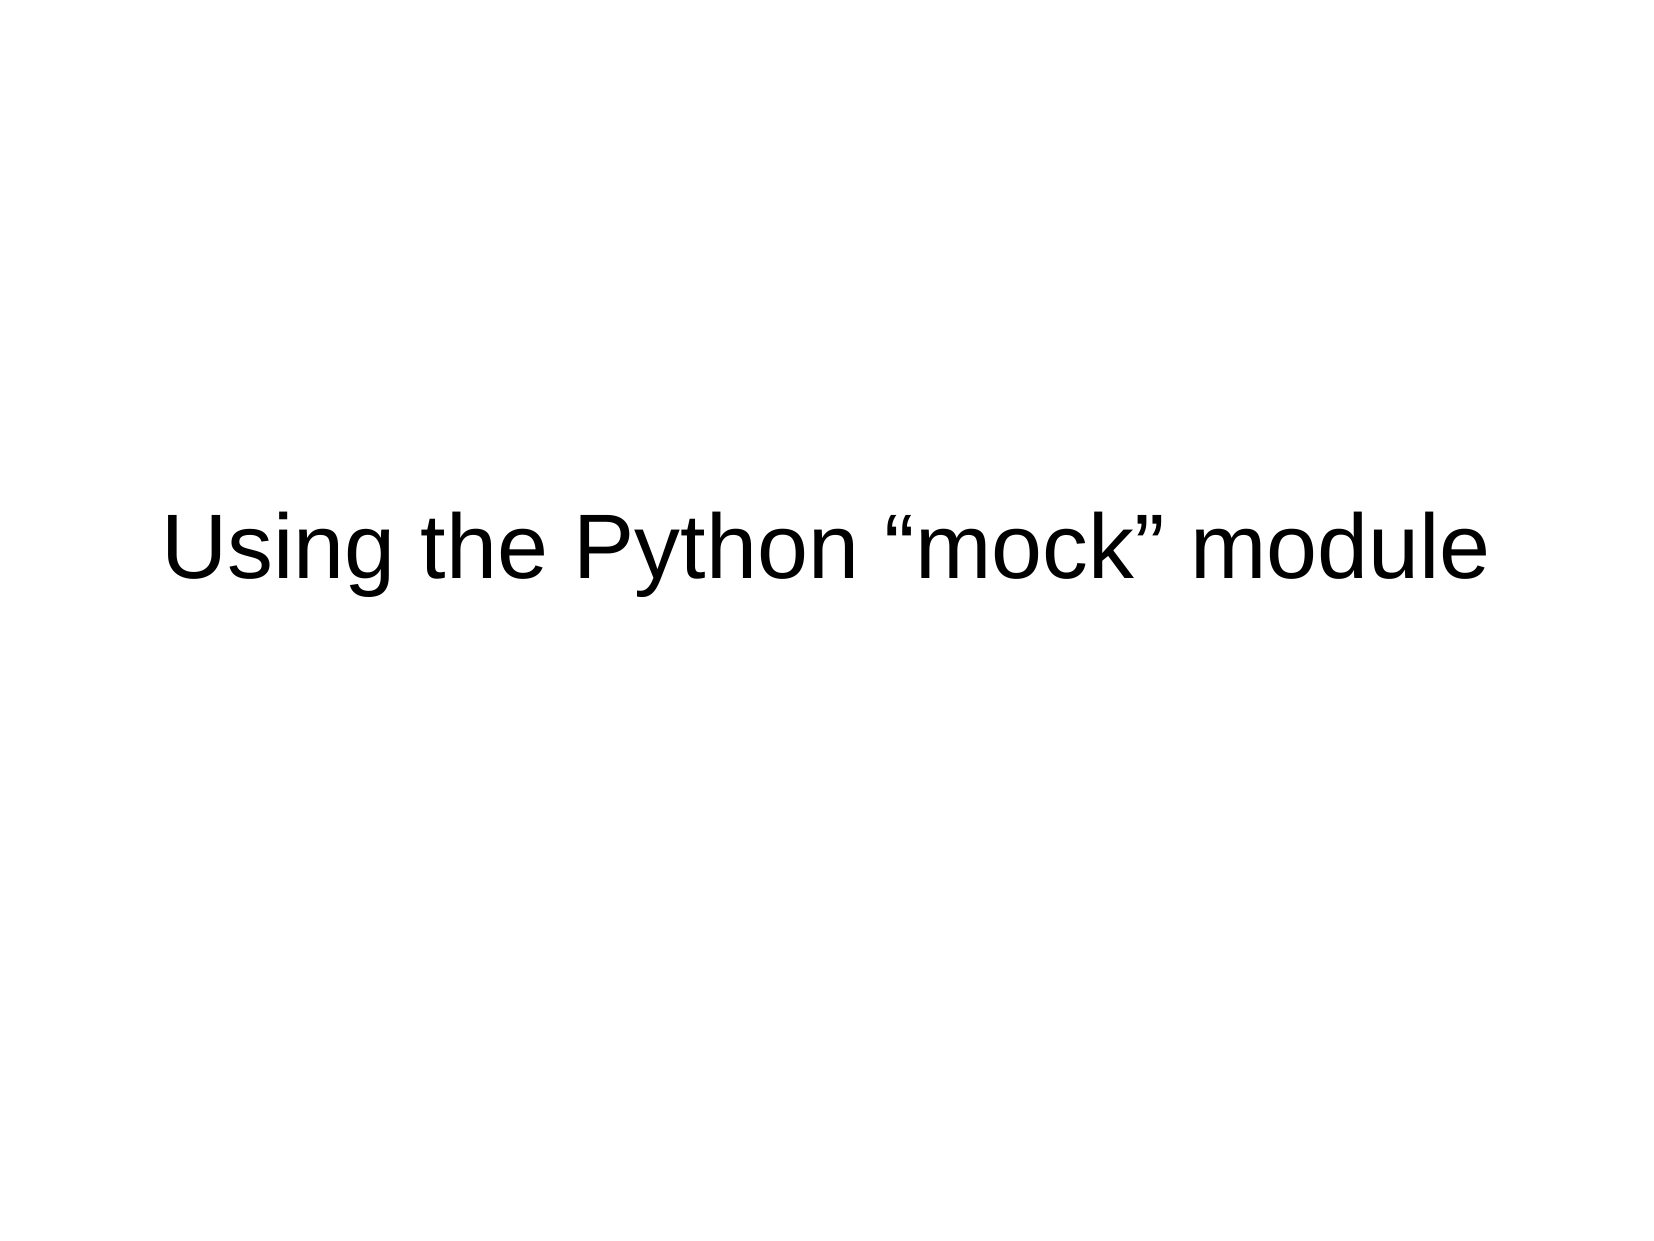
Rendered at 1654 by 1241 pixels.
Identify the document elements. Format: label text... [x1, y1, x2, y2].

subtitle Using the Python “mock” module [82, 290, 1571, 1010]
